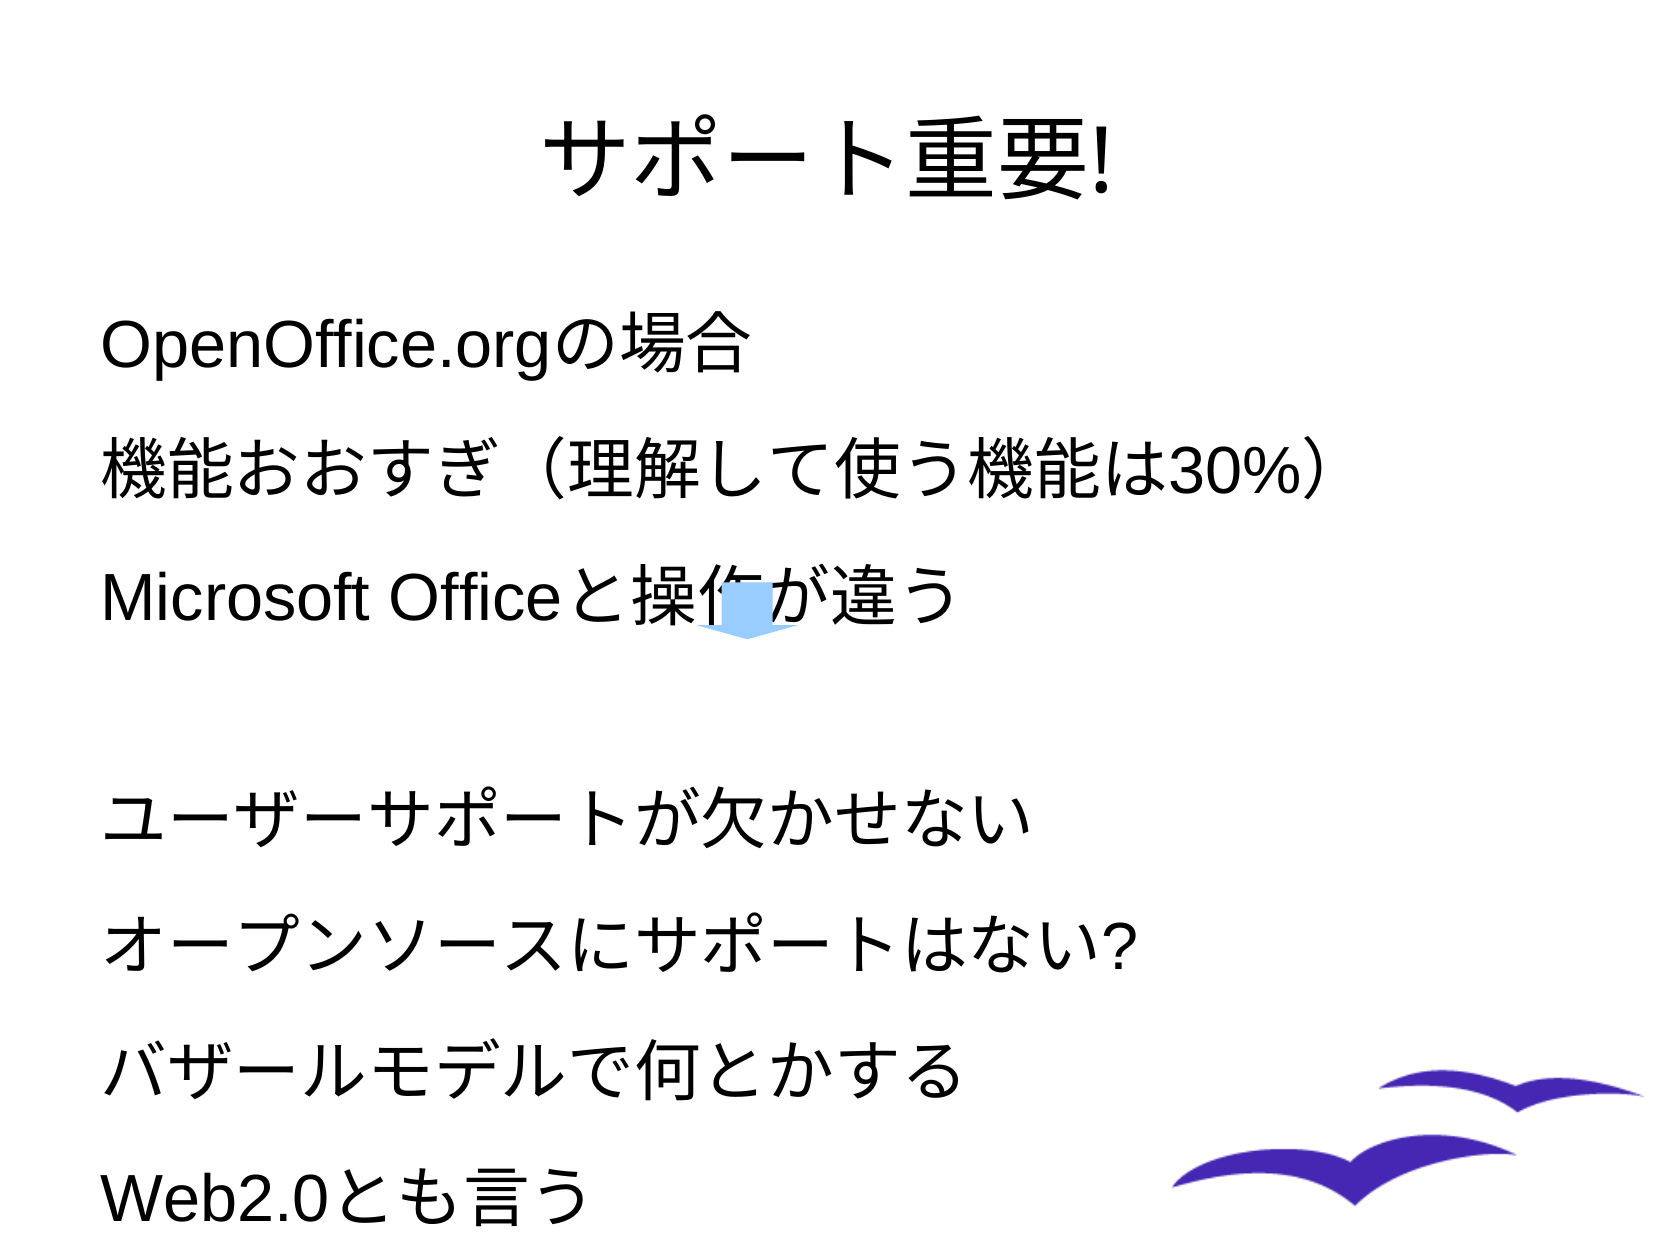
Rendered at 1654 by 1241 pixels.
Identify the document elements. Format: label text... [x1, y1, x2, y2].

list OpenOffice.orgの場合 機能おおすぎ（理解して使う機能は30%） Microsoft Officeと操作が違う ユーザーサポートが欠かせない オープンソースにサポートはない? バザールモデルで何とかする Web2.0とも言う [82, 290, 1571, 1094]
text_box [696, 582, 799, 640]
picture [1167, 1062, 1654, 1211]
title サポート重要! [82, 49, 1571, 257]
